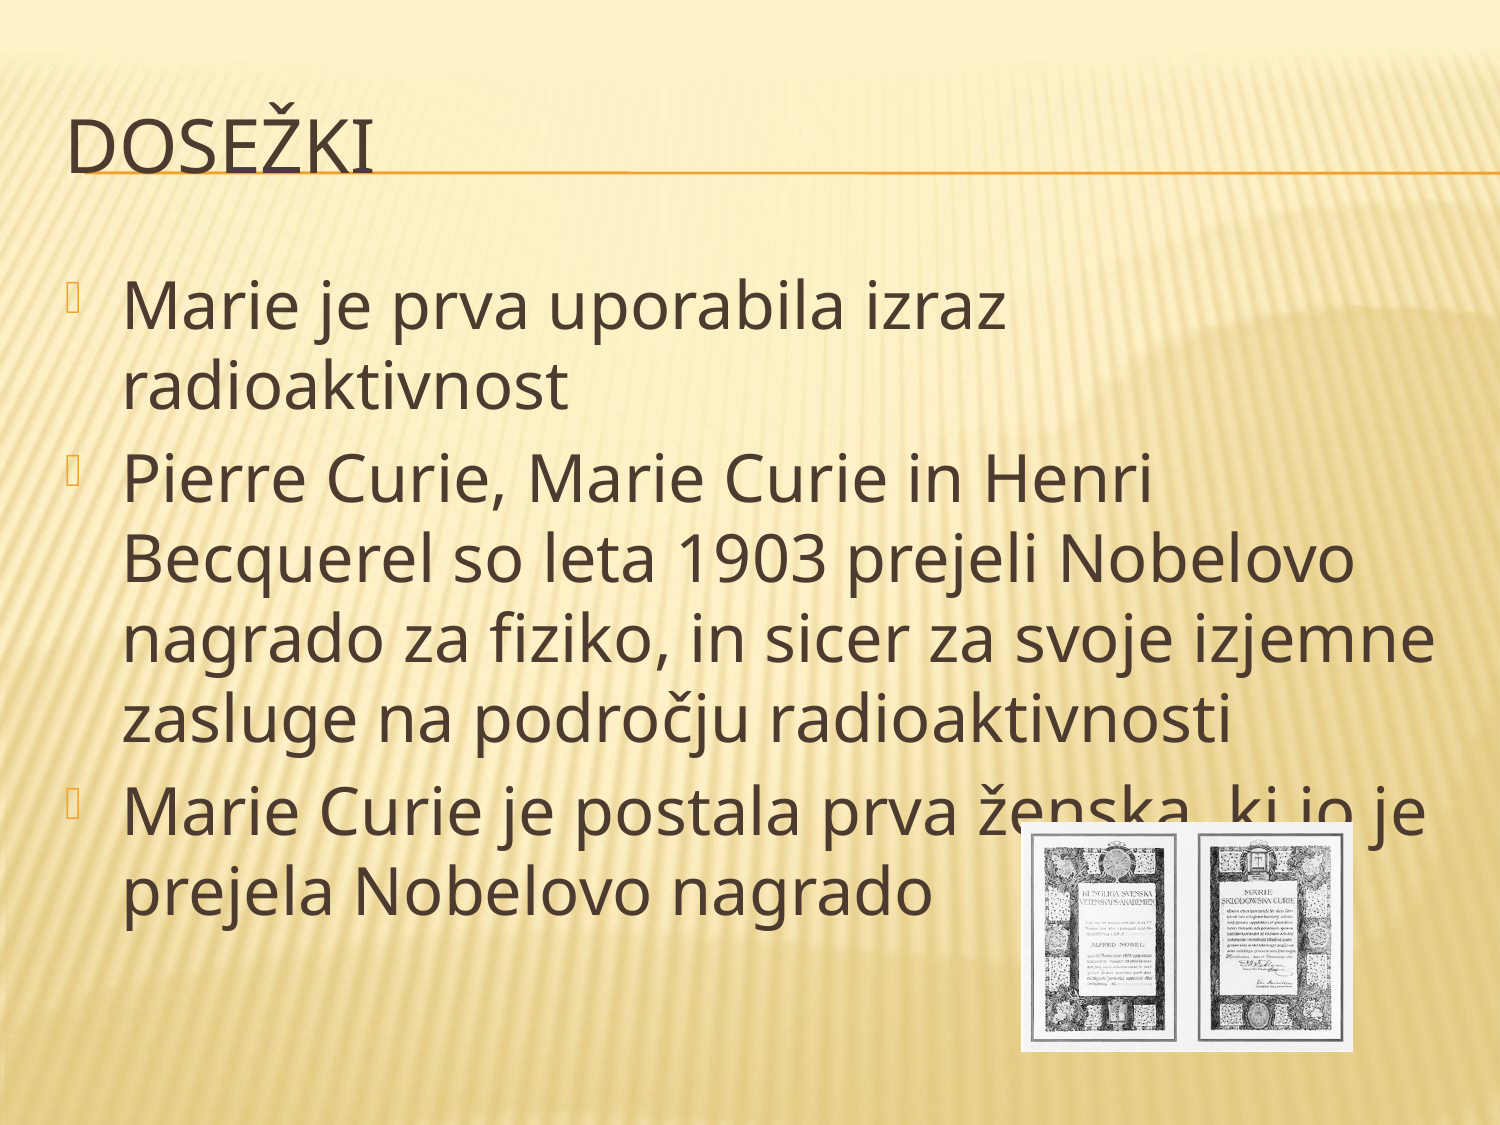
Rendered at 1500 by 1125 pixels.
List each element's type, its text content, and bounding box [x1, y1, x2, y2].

picture [0, 0, 1500, 1125]
list Marie je prva uporabila izraz radioaktivnost Pierre Curie, Marie Curie in Henri Becquerel so leta 1903 prejeli Nobelovo nagrado za fiziko, in sicer za svoje izjemne zasluge na področju radioaktivnosti Marie Curie je postala prva ženska, ki jo je prejela Nobelovo nagrado [50, 254, 1475, 998]
title DOSEŽKI [50, 75, 1475, 213]
